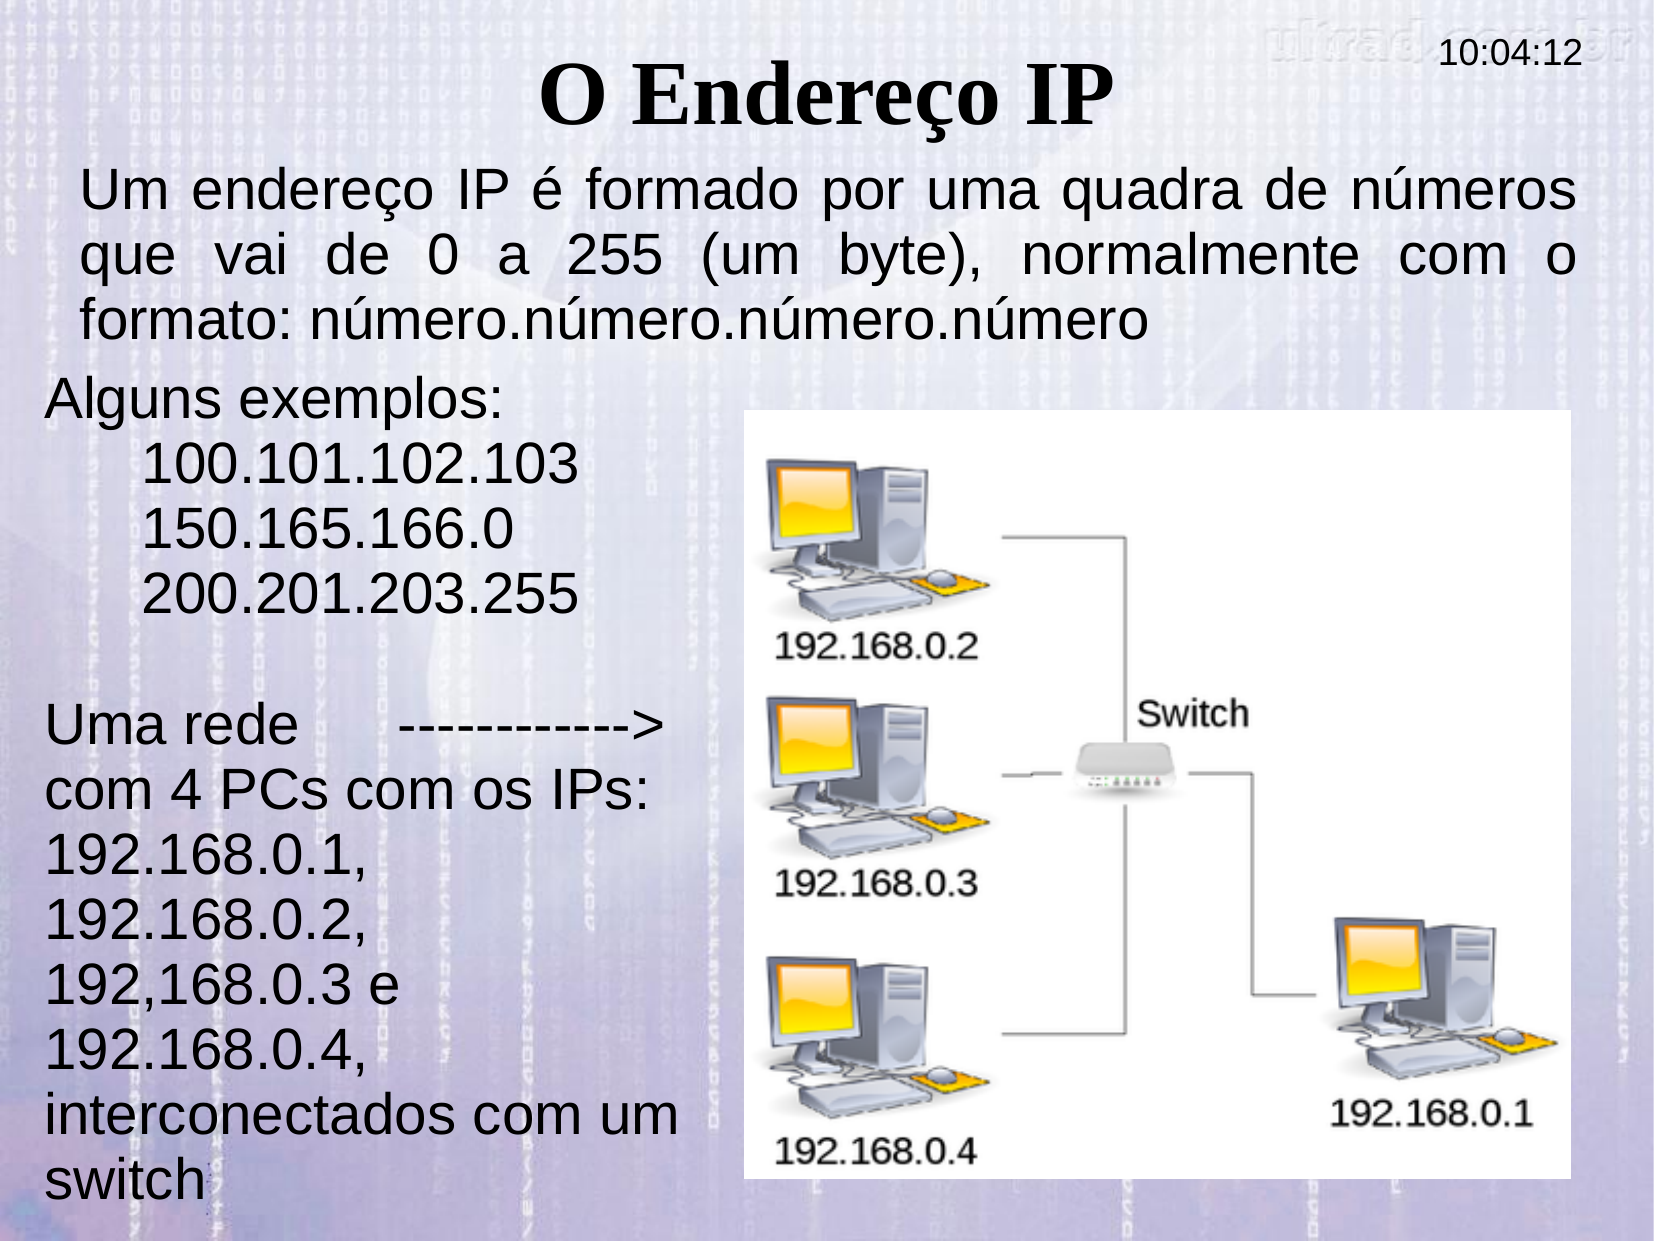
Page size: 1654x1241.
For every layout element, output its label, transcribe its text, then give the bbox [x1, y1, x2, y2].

text_box Um endereço IP é formado por uma quadra de números que vai de 0 a 255 (um byte), normalmente com o formato: número.número.número.número [64, 171, 1595, 360]
picture [0, 0, 1654, 1241]
text_box O Endereço IP [29, 35, 1625, 171]
text_box Alguns exemplos: 100.101.102.103 150.165.166.0 200.201.203.255 Uma rede ------------> com 4 PCs com os IPs: 192.168.0.1, 192.168.0.2, 192,168.0.3 e 192.168.0.4, interconectados com um switch [29, 358, 827, 1219]
text_box 09:49:09 [1423, 23, 1631, 94]
